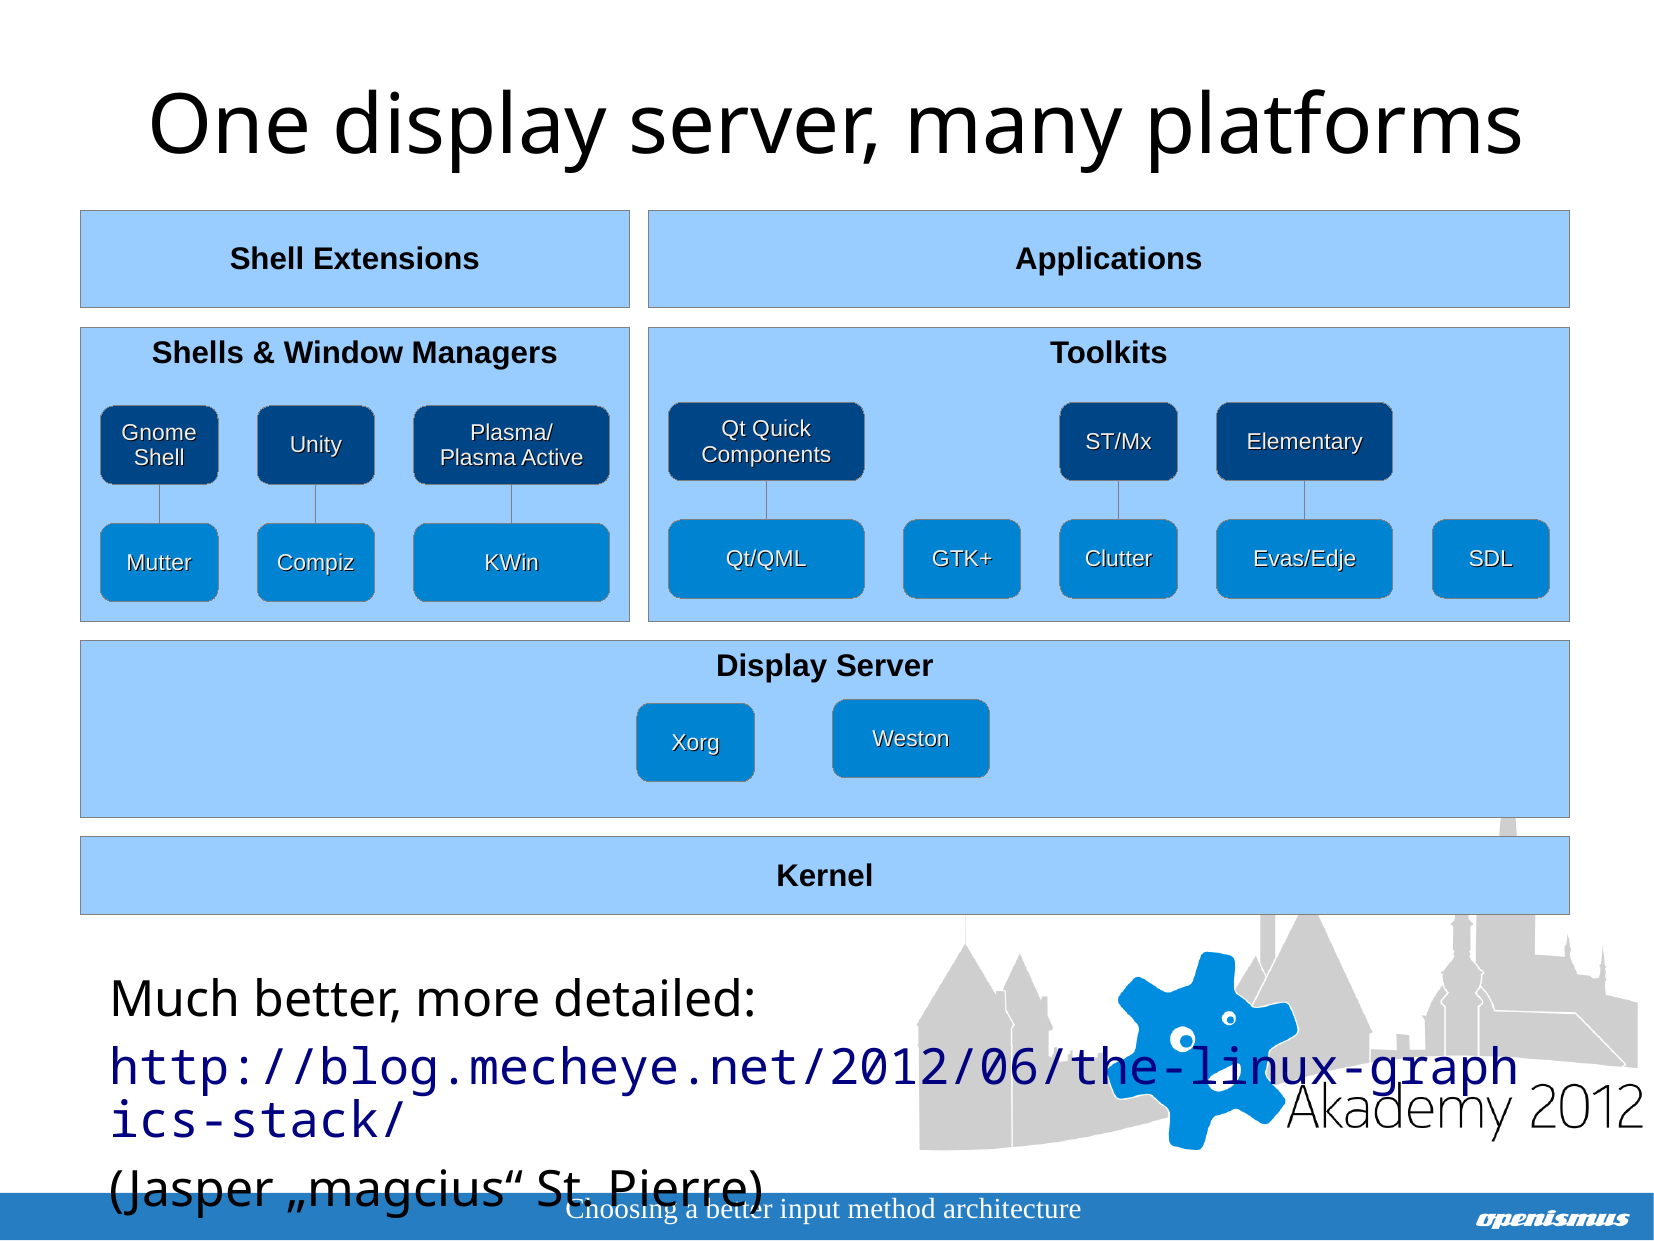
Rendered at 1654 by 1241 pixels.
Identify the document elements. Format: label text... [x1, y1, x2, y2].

text_box Plasma/ Plasma Active [413, 405, 610, 485]
text_box One display server, many platforms [83, 56, 1591, 166]
text_box Shells & Window Managers [80, 327, 630, 622]
text_box GTK+ [903, 519, 1021, 599]
text_box Gnome Shell [100, 405, 219, 485]
text_box SDL [1432, 519, 1550, 599]
picture [900, 660, 1647, 1187]
text_box KWin [413, 523, 610, 602]
text_box Display Server [80, 640, 1570, 818]
text_box Qt Quick Components [668, 402, 865, 481]
text_box Elementary [1216, 402, 1393, 481]
text_box Clutter [1059, 519, 1178, 599]
text_box Compiz [257, 523, 375, 602]
picture [1476, 1210, 1630, 1229]
text_box Weston [832, 699, 990, 778]
text_box Kernel [80, 836, 1570, 915]
text_box Toolkits [648, 327, 1570, 622]
text_box Xorg [636, 703, 755, 782]
text_box Qt/QML [668, 519, 865, 599]
text_box Mutter [100, 523, 219, 602]
text_box Unity [257, 405, 375, 485]
text_box ST/Mx [1059, 402, 1178, 481]
text_box Evas/Edje [1216, 519, 1393, 599]
text_box Shell Extensions [80, 210, 630, 308]
text_box Applications [648, 210, 1570, 308]
text_box Much better, more detailed: http://blog.mecheye.net/2012/06/the-linux-graphics-stack/ (Jasper „magcius“ St. Pierre) [92, 953, 1563, 1134]
